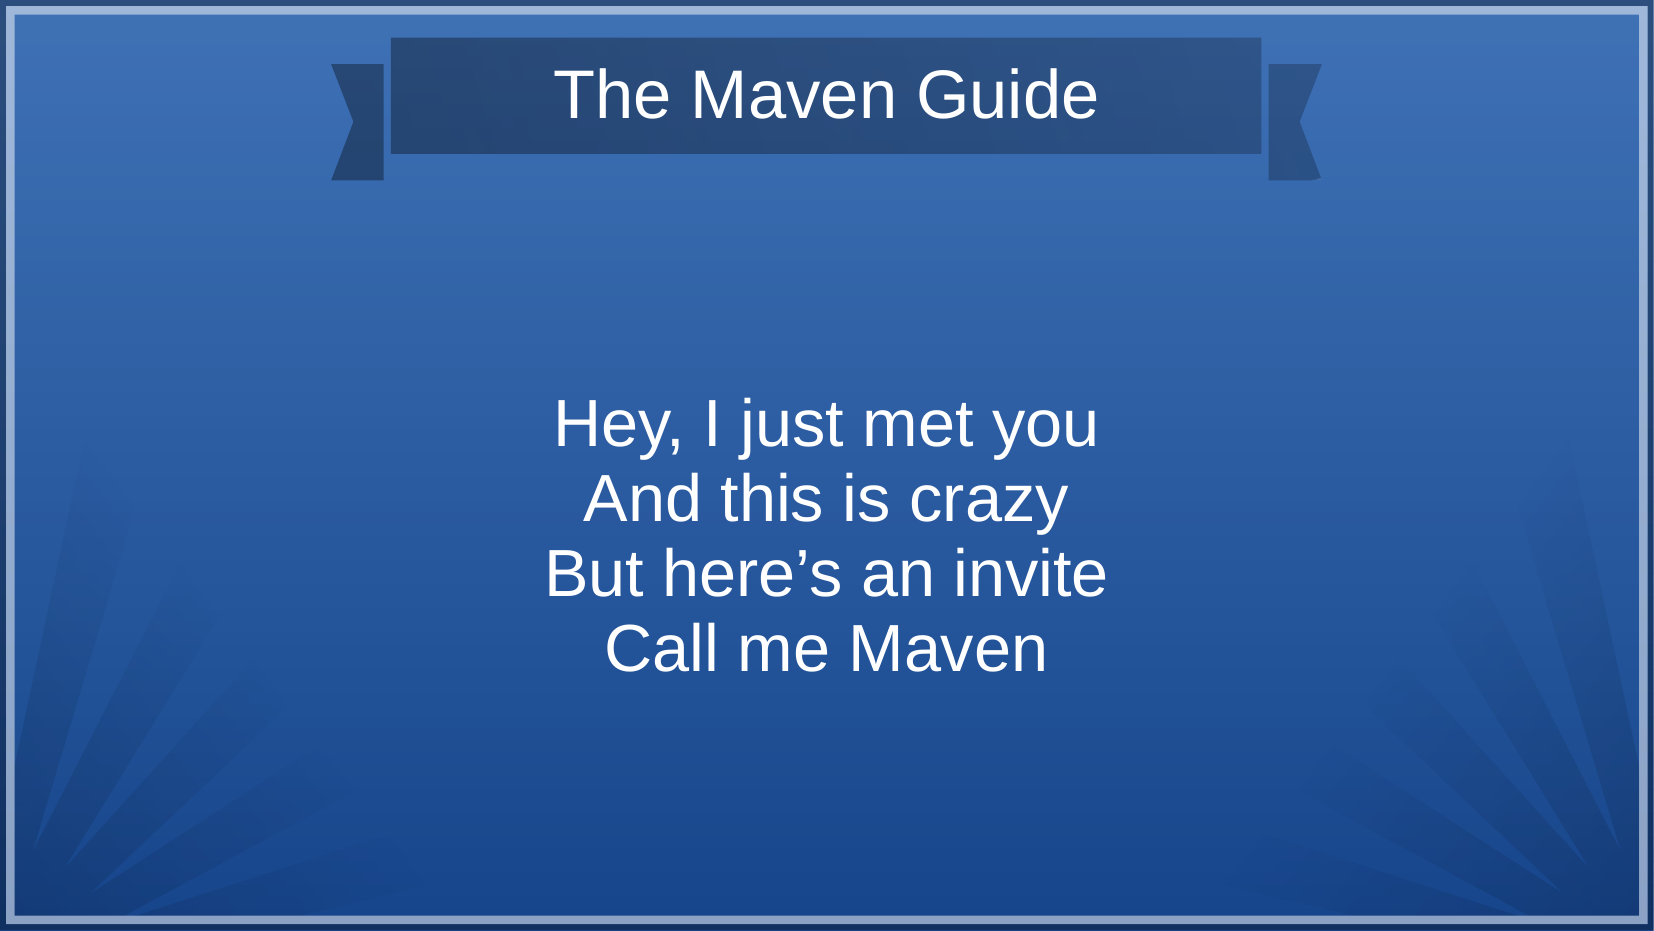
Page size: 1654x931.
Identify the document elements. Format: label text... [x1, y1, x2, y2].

title The Maven Guide [389, 35, 1264, 154]
subtitle Hey, I just met you And this is crazy But here’s an invite Call me Maven [82, 224, 1571, 848]
